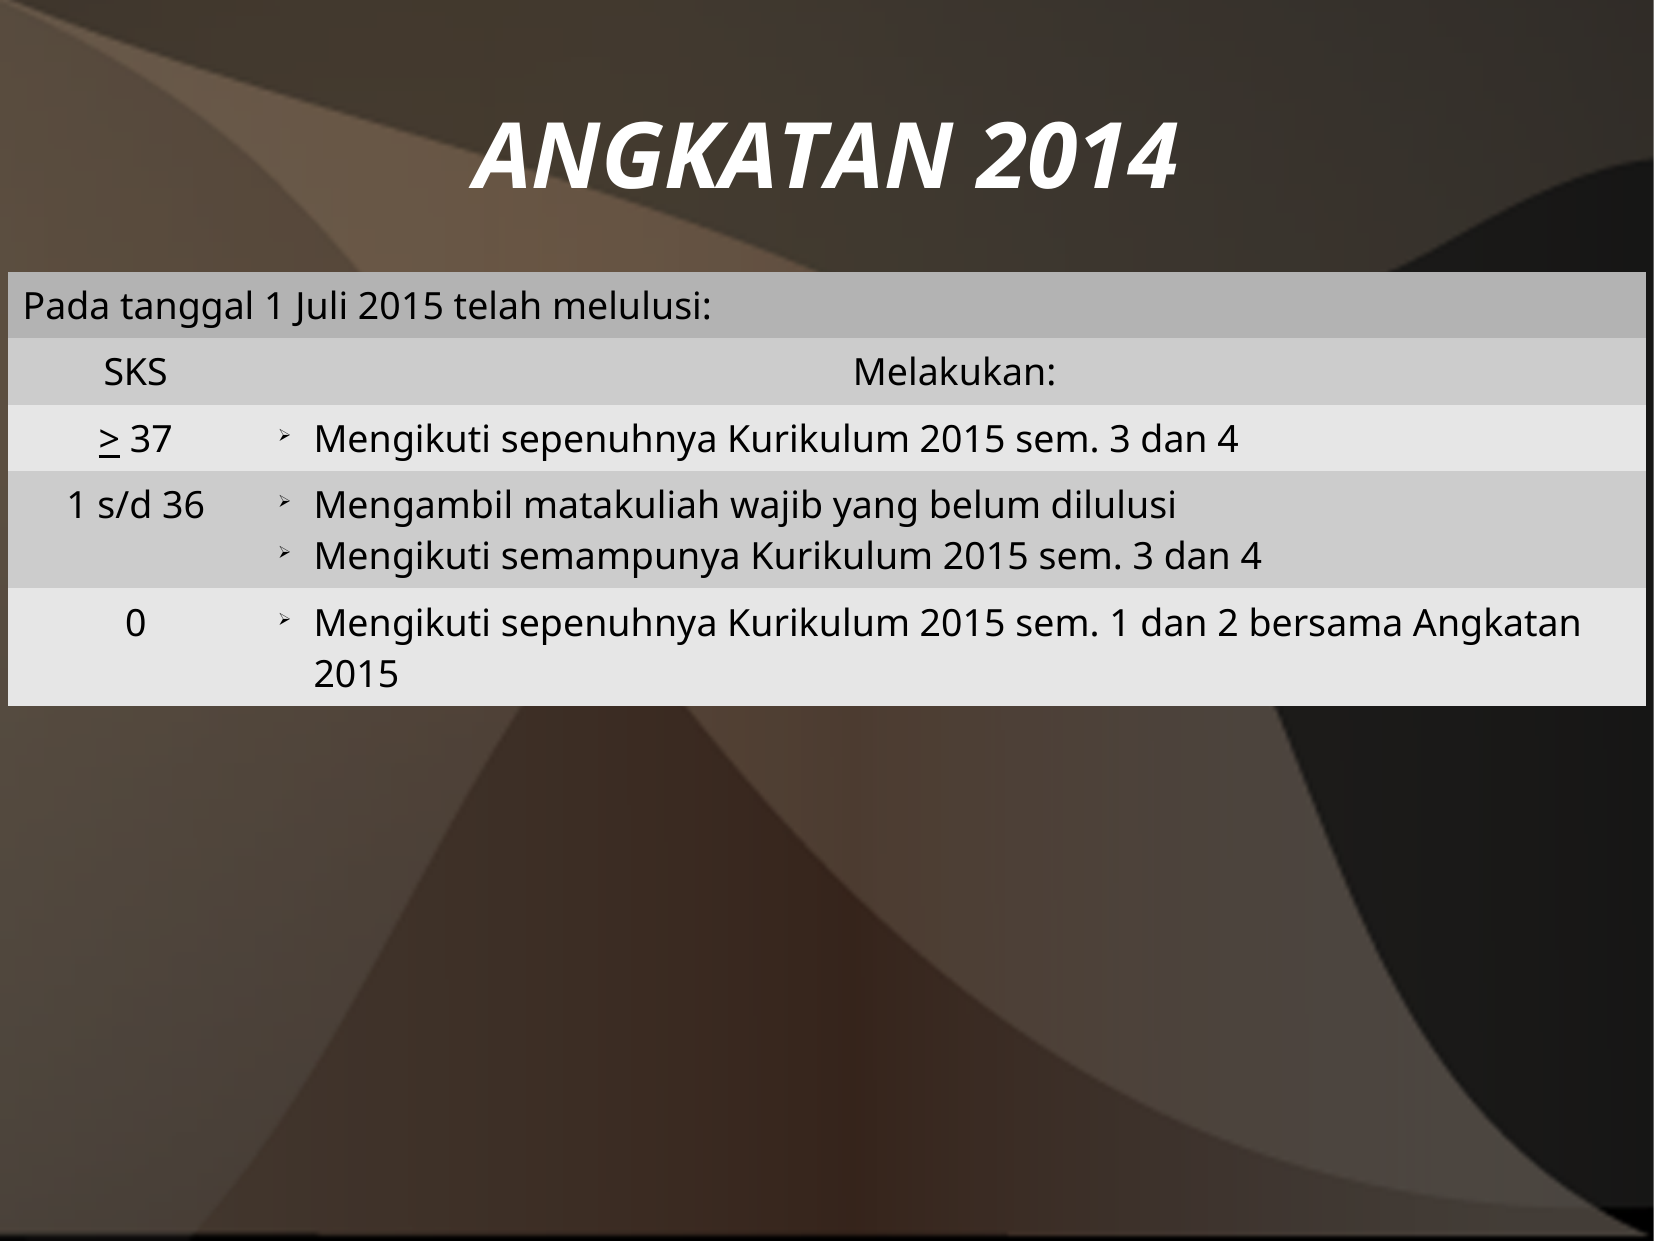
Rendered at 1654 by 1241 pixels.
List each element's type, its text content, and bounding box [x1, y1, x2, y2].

table_cell SKS [8, 338, 263, 405]
table_header Pada tanggal 1 Juli 2015 telah melulusi: [8, 272, 1646, 338]
table_cell > 37 [8, 405, 263, 471]
table_cell Mengikuti sepenuhnya Kurikulum 2015 sem. 1 dan 2 bersama Angkatan 2015 [263, 588, 1646, 706]
table_cell Mengikuti sepenuhnya Kurikulum 2015 sem. 3 dan 4 [263, 405, 1646, 471]
table_cell Melakukan: [263, 338, 1646, 405]
title ANGKATAN 2014 [82, 49, 1571, 257]
table_cell Mengambil matakuliah wajib yang belum dilulusi Mengikuti semampunya Kurikulum 2015 sem. 3 dan 4 [263, 471, 1646, 588]
table_cell 1 s/d 36 [8, 471, 263, 588]
table_cell 0 [8, 588, 263, 706]
picture [0, 0, 1654, 1241]
